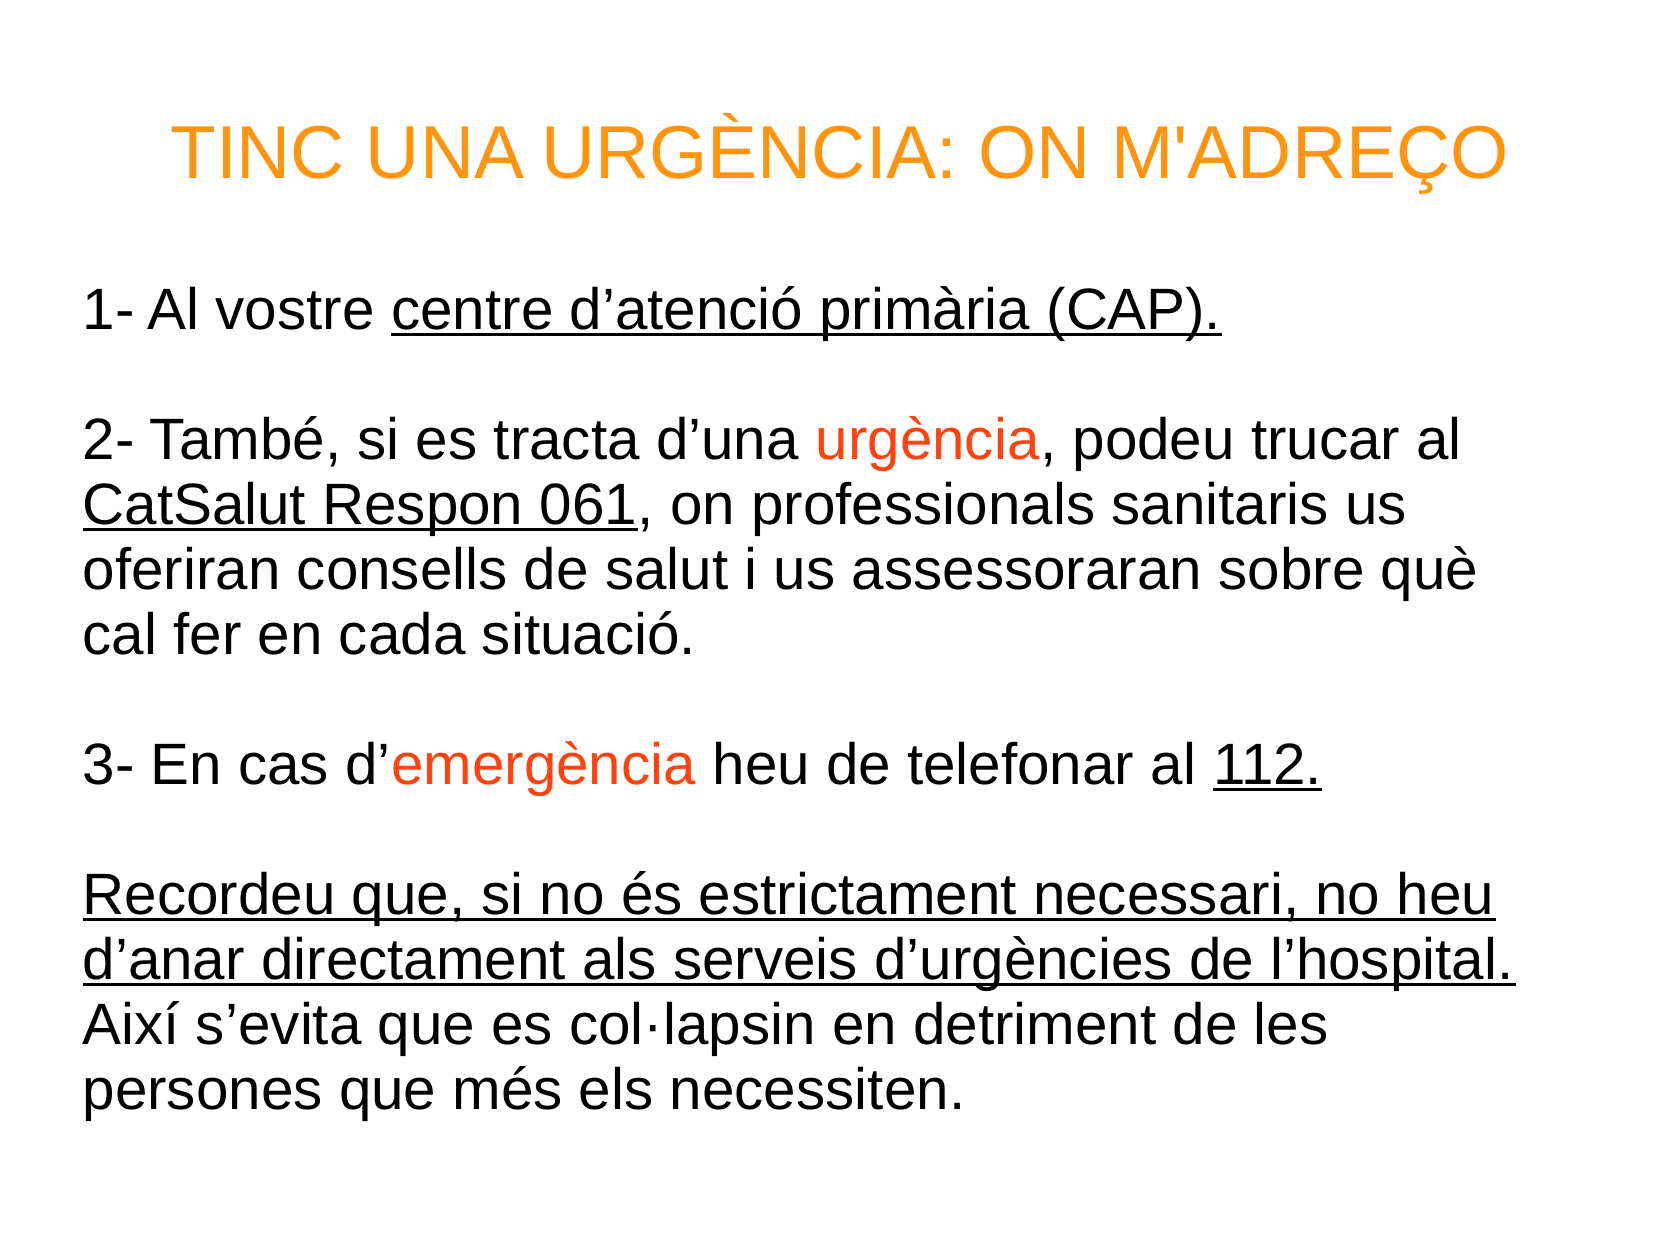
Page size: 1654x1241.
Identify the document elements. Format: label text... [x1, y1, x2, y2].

subtitle 1- Al vostre centre d’atenció primària (CAP). 2- També, si es tracta d’una urgència, podeu trucar al CatSalut Respon 061, on professionals sanitaris us oferiran consells de salut i us assessoraran sobre què cal fer en cada situació. 3- En cas d’emergència heu de telefonar al 112. Recordeu que, si no és estrictament necessari, no heu d’anar directament als serveis d’urgències de l’hospital. Així s’evita que es col·lapsin en detriment de les persones que més els necessiten. [82, 278, 1571, 1121]
title TINC UNA URGÈNCIA: ON M'ADREÇO [82, 56, 1571, 250]
